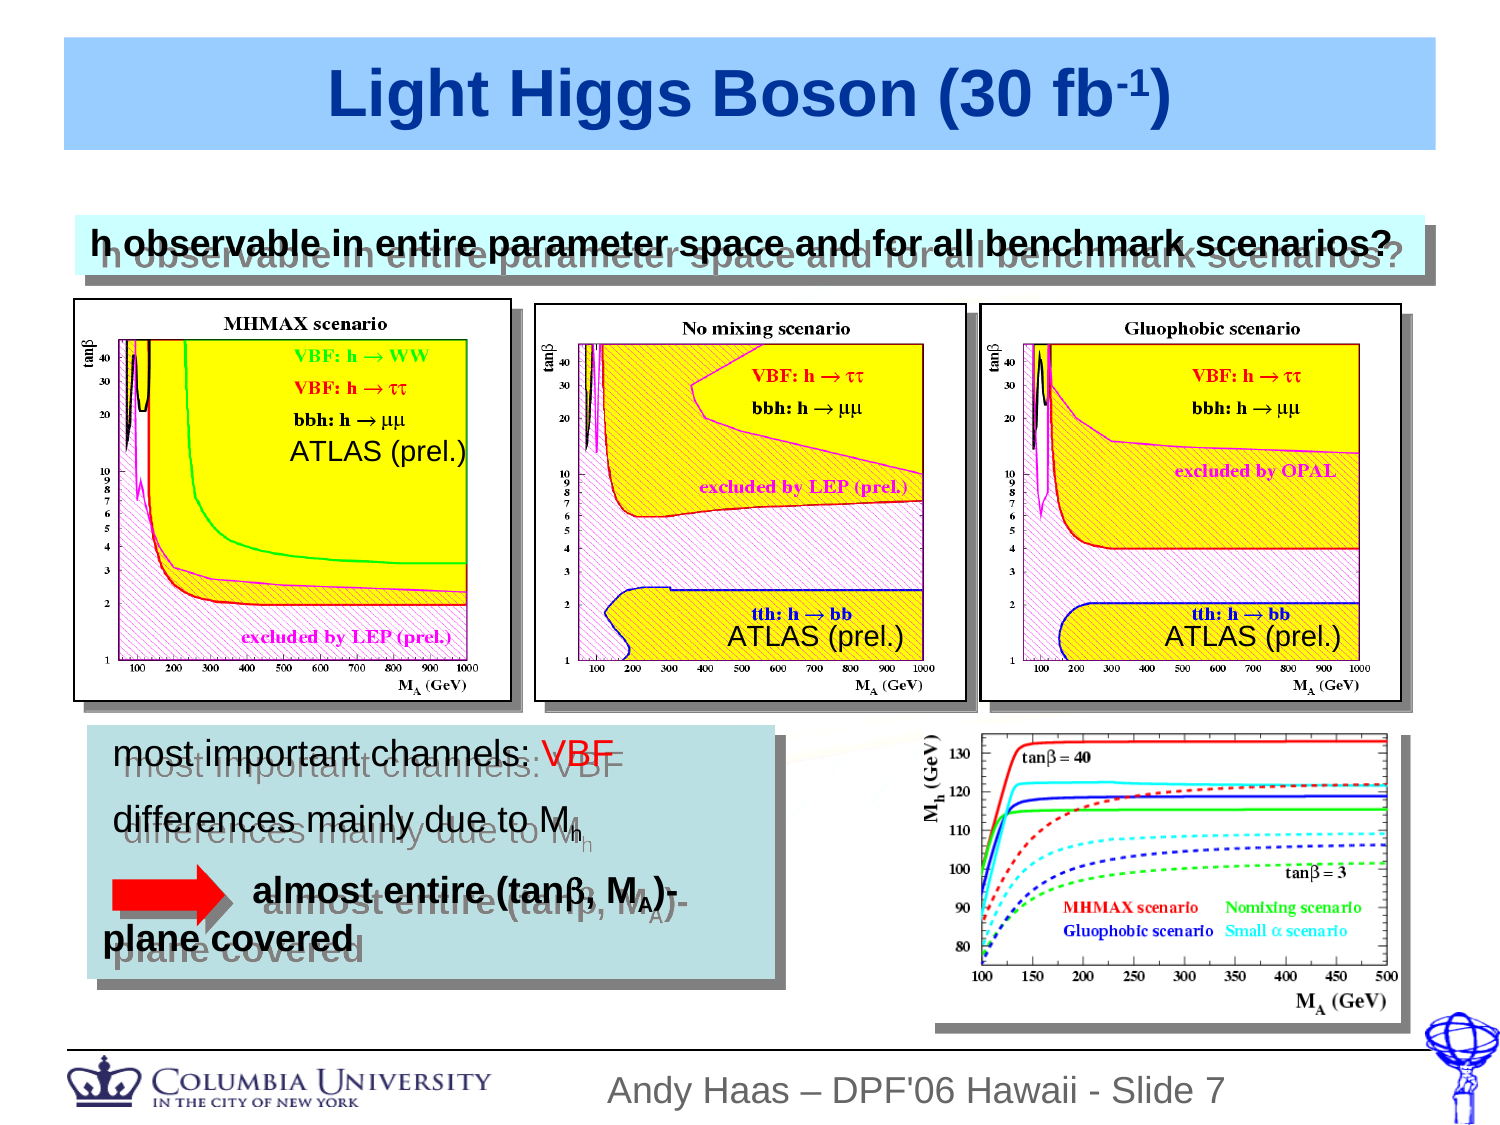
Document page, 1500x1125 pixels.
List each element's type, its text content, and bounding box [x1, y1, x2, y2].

text_box [85, 225, 1435, 286]
text_box h observable in entire parameter space and for all benchmark scenarios? [75, 214, 1426, 276]
text_box ATLAS (prel.) [274, 426, 482, 478]
text_box ATLAS (prel.) [1149, 612, 1357, 664]
picture [535, 304, 966, 700]
picture [75, 299, 510, 700]
picture [1425, 1012, 1500, 1125]
picture [924, 724, 1401, 1023]
text_box [112, 863, 234, 935]
picture [67, 1055, 492, 1107]
text_box ATLAS (prel.) [712, 612, 920, 664]
title Light Higgs Boson (30 fb-1) [64, 37, 1436, 150]
picture [981, 304, 1401, 700]
text_box [98, 735, 785, 990]
text_box most important channels: VBF differences mainly due to Mh almost entire (tan, MA)- plane covered [87, 724, 775, 981]
